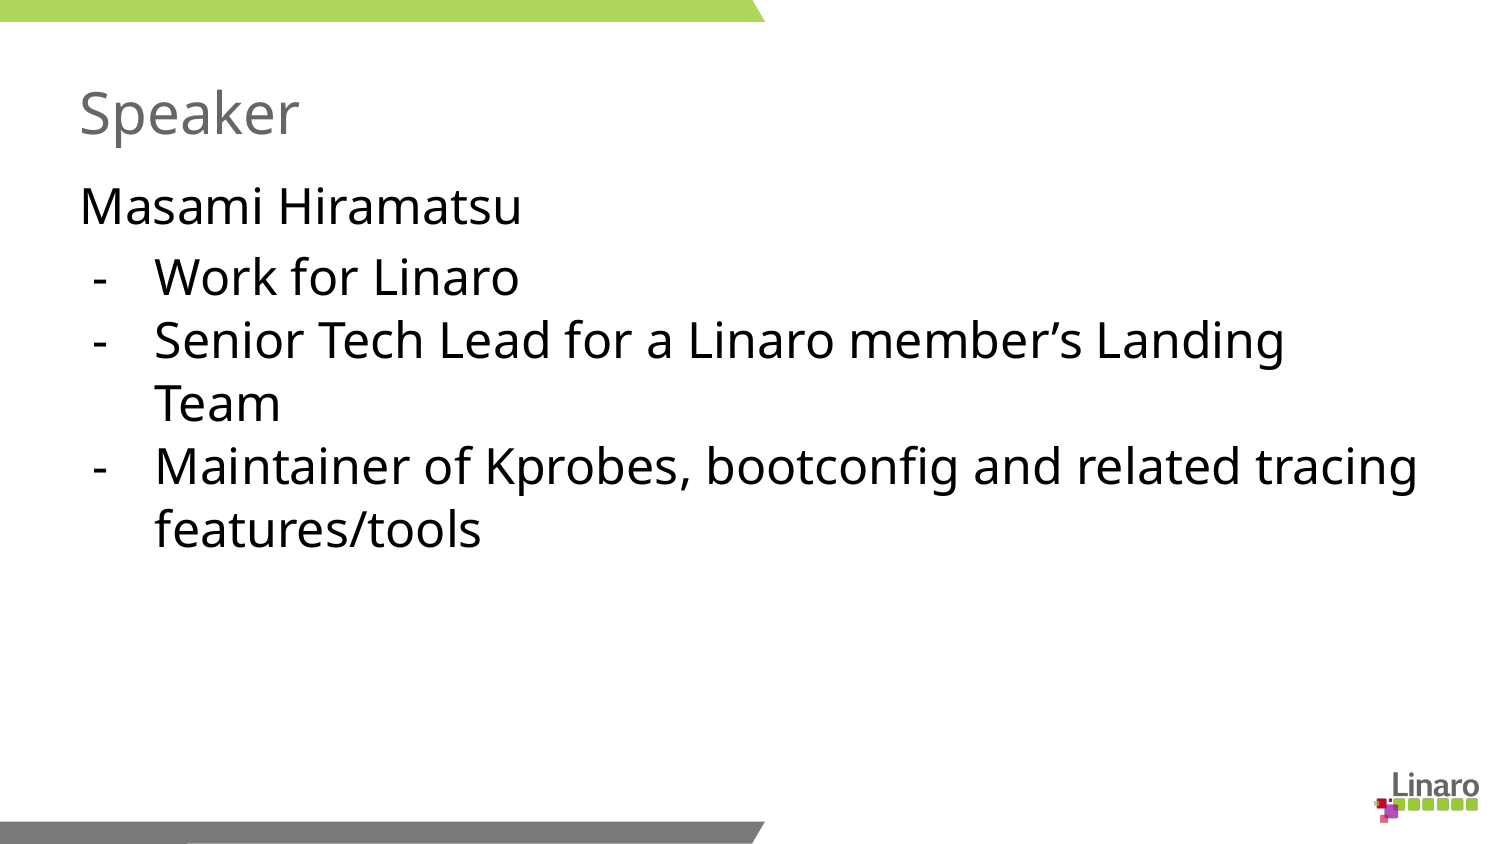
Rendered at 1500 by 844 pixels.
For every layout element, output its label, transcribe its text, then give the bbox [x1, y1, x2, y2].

list Masami Hiramatsu Work for Linaro Senior Tech Lead for a Linaro member’s Landing Team Maintainer of Kprobes, bootconfig and related tracing features/tools [73, 162, 1427, 798]
picture [1372, 770, 1481, 825]
title Speaker [73, 59, 1427, 162]
